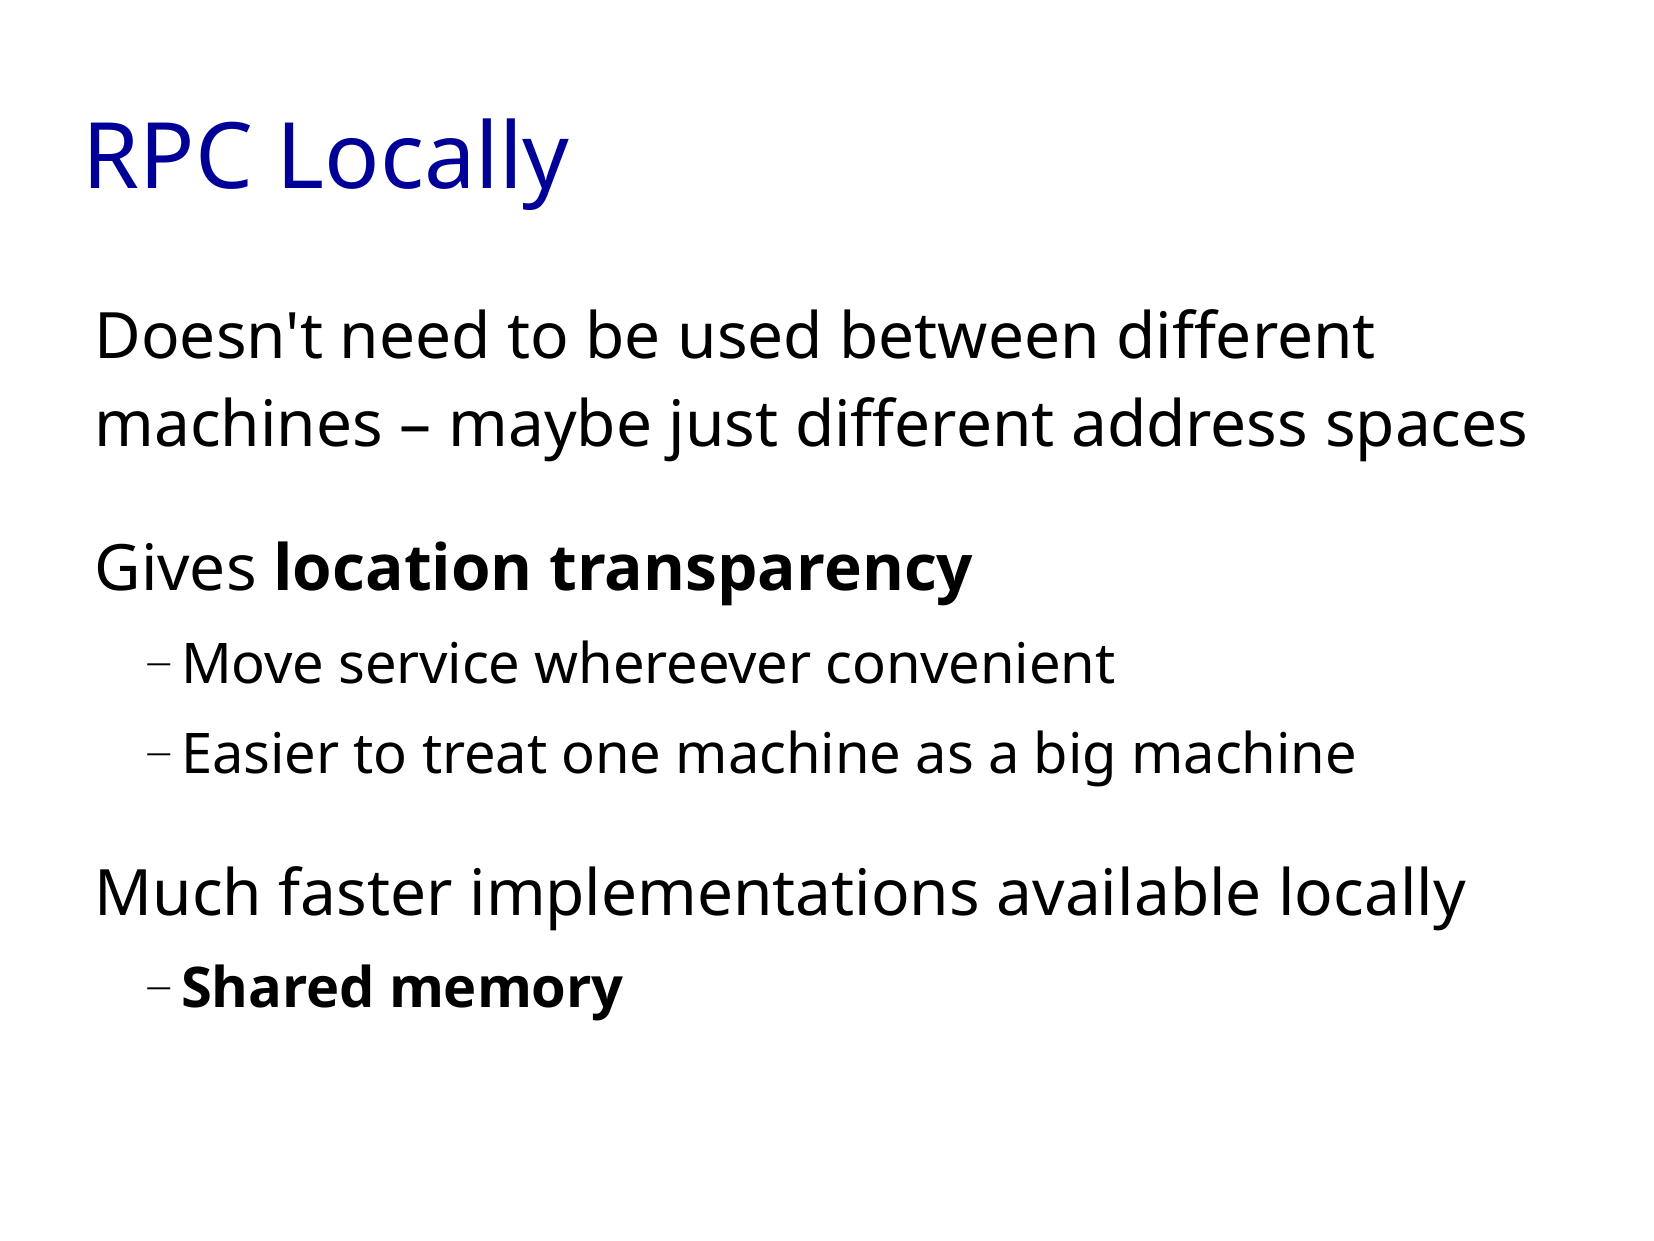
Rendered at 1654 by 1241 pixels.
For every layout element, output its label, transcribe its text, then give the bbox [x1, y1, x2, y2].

title RPC Locally [82, 49, 1571, 257]
list Doesn't need to be used between different machines – maybe just different address spaces Gives location transparency Move service whereever convenient Easier to treat one machine as a big machine Much faster implementations available locally Shared memory [60, 290, 1571, 1096]
